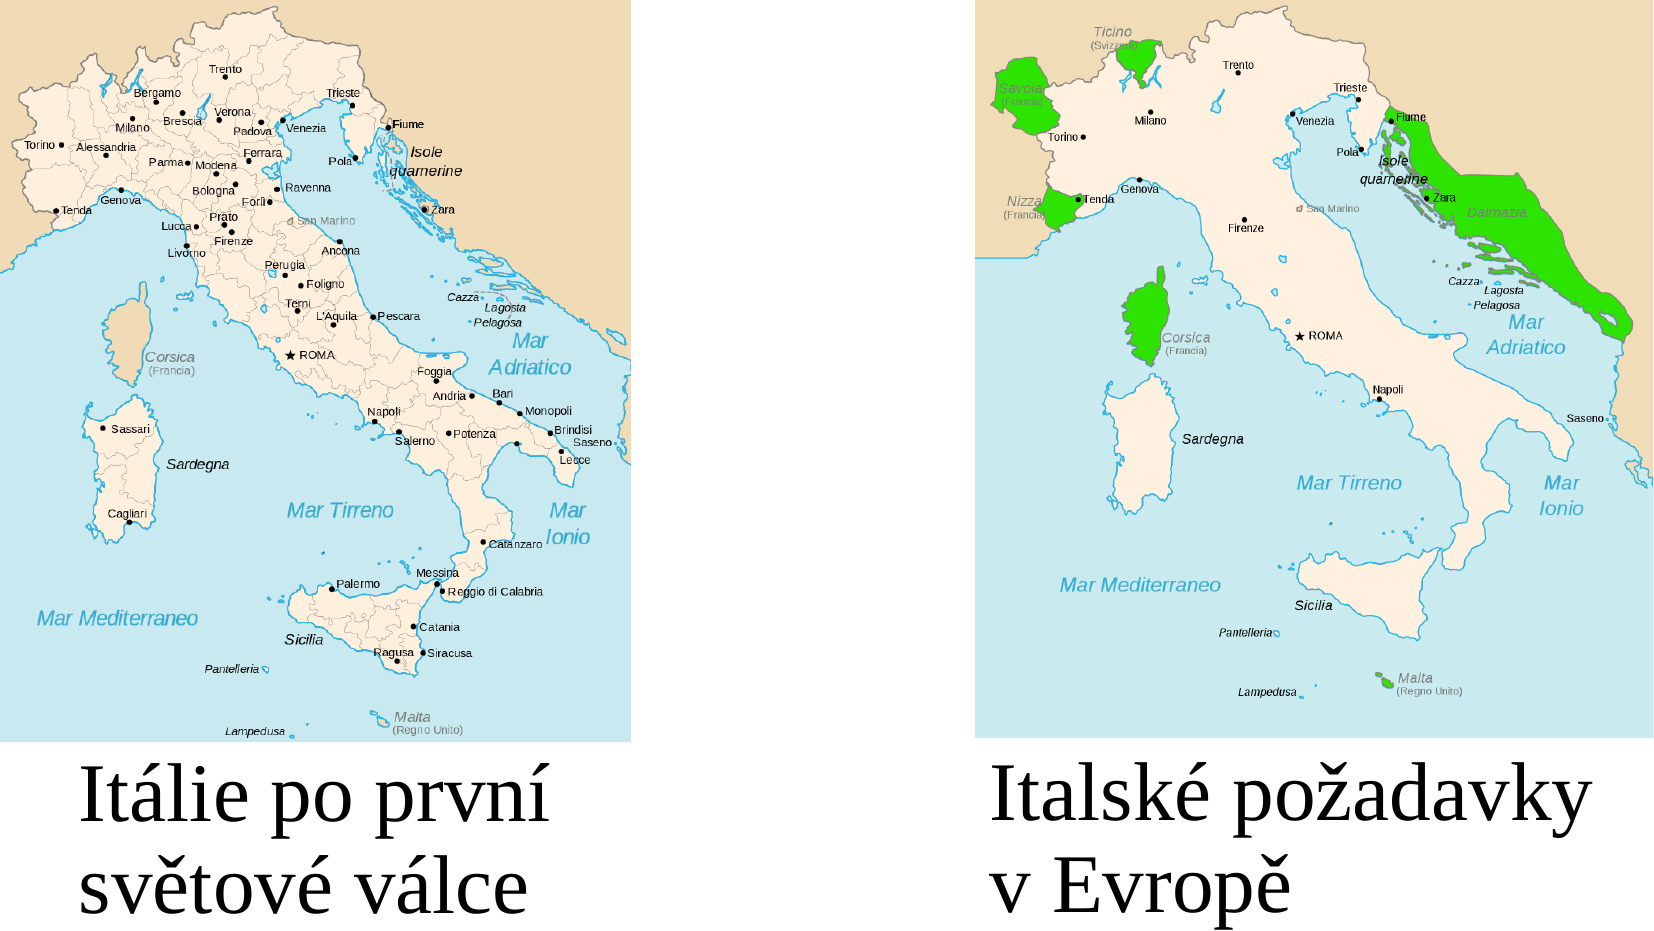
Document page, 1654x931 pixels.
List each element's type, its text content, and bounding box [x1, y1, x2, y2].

picture [0, 0, 631, 742]
title Itálie po první světové válce [0, 747, 631, 931]
text_box Italské požadavky v Evropě [975, 738, 1651, 931]
picture [975, 0, 1654, 738]
